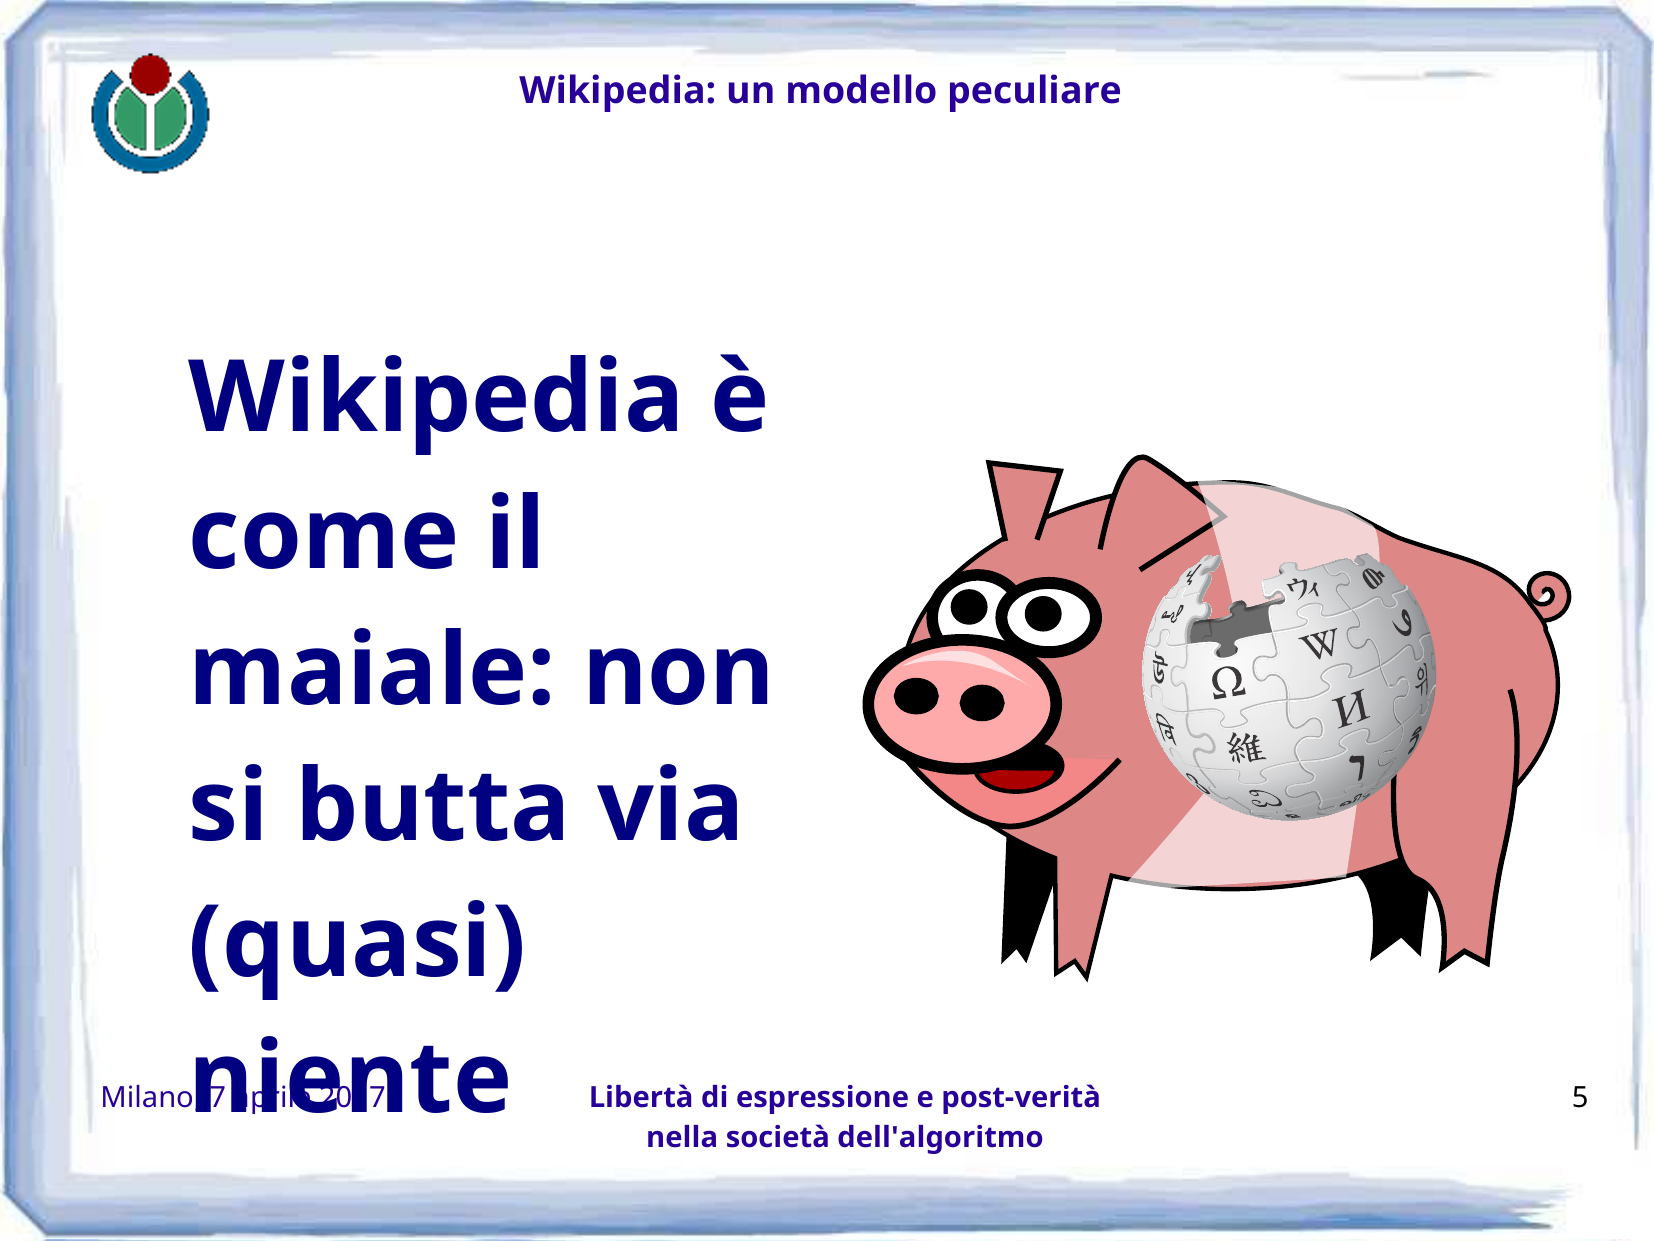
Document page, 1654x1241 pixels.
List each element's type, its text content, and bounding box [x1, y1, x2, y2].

picture [0, 0, 1654, 1241]
list Wikipedia è come il maiale: non si butta via (quasi) niente [118, 324, 828, 1045]
title Wikipedia: un modello peculiare [76, 59, 1565, 119]
